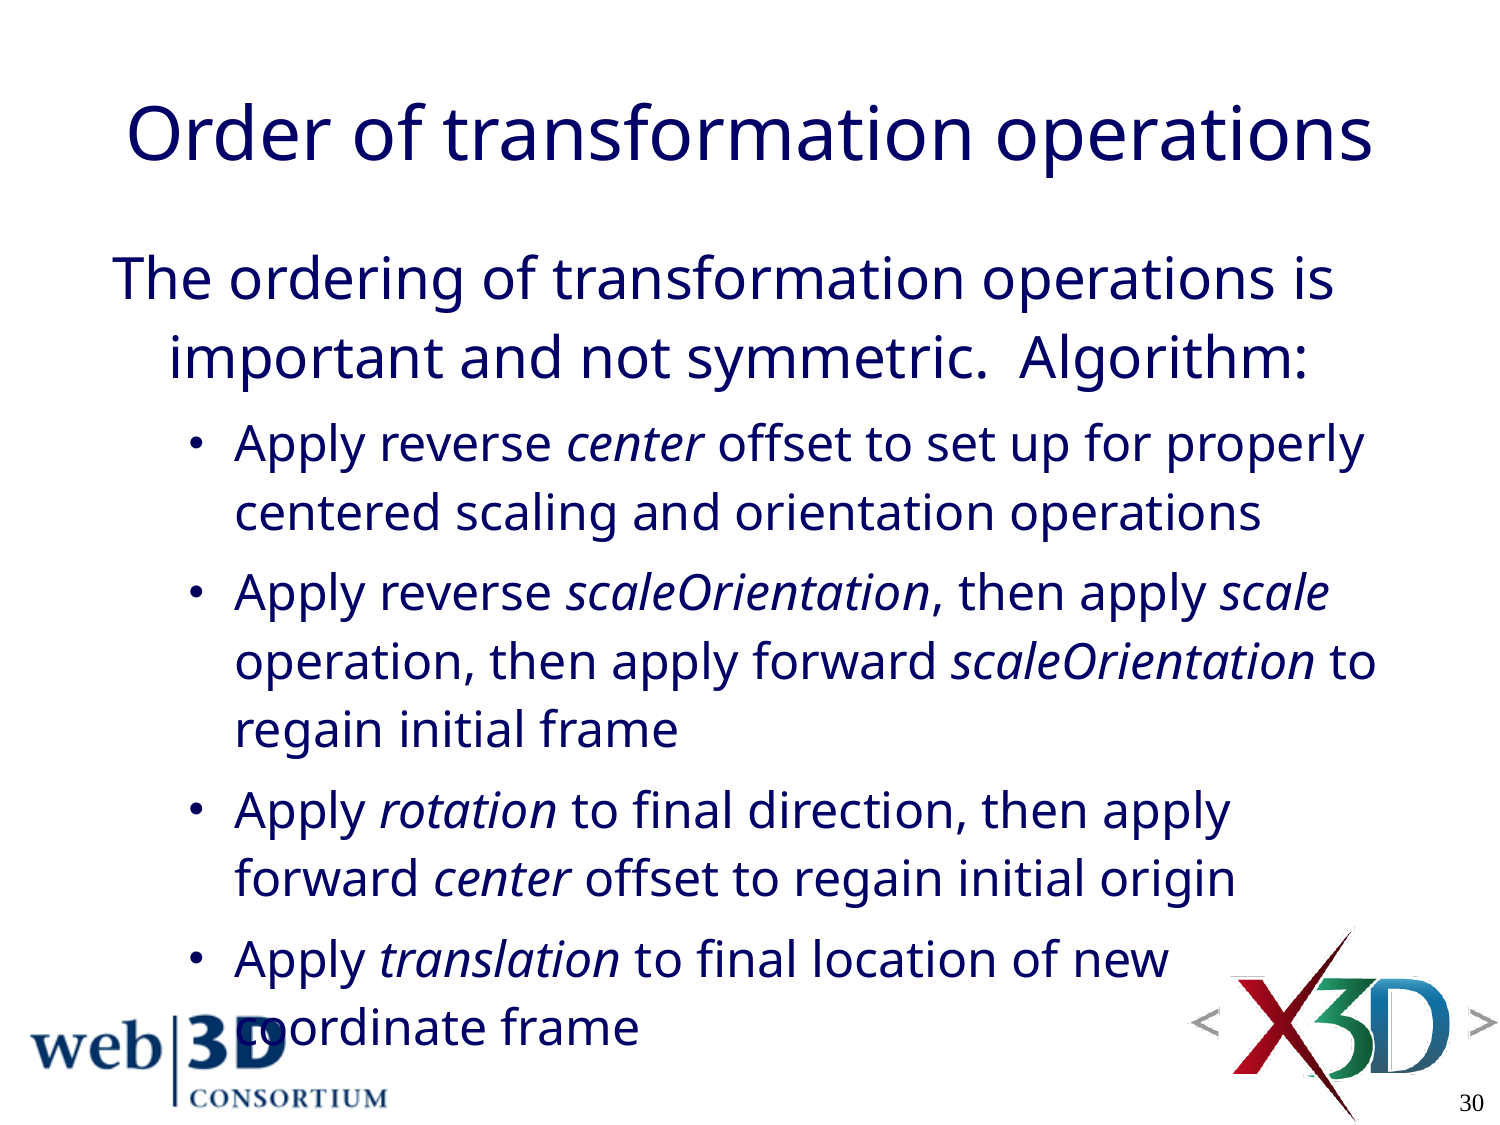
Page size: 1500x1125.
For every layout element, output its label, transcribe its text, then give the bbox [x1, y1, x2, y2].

picture [1187, 926, 1500, 1125]
picture [12, 998, 413, 1118]
title Order of transformation operations [112, 37, 1388, 226]
list The ordering of transformation operations is important and not symmetric. Algorithm: Apply reverse center offset to set up for properly centered scaling and orientation operations Apply reverse scaleOrientation, then apply scale operation, then apply forward scaleOrientation to regain initial frame Apply rotation to final direction, then apply forward center offset to regain initial origin Apply translation to final location of new coordinate frame [112, 237, 1388, 1056]
